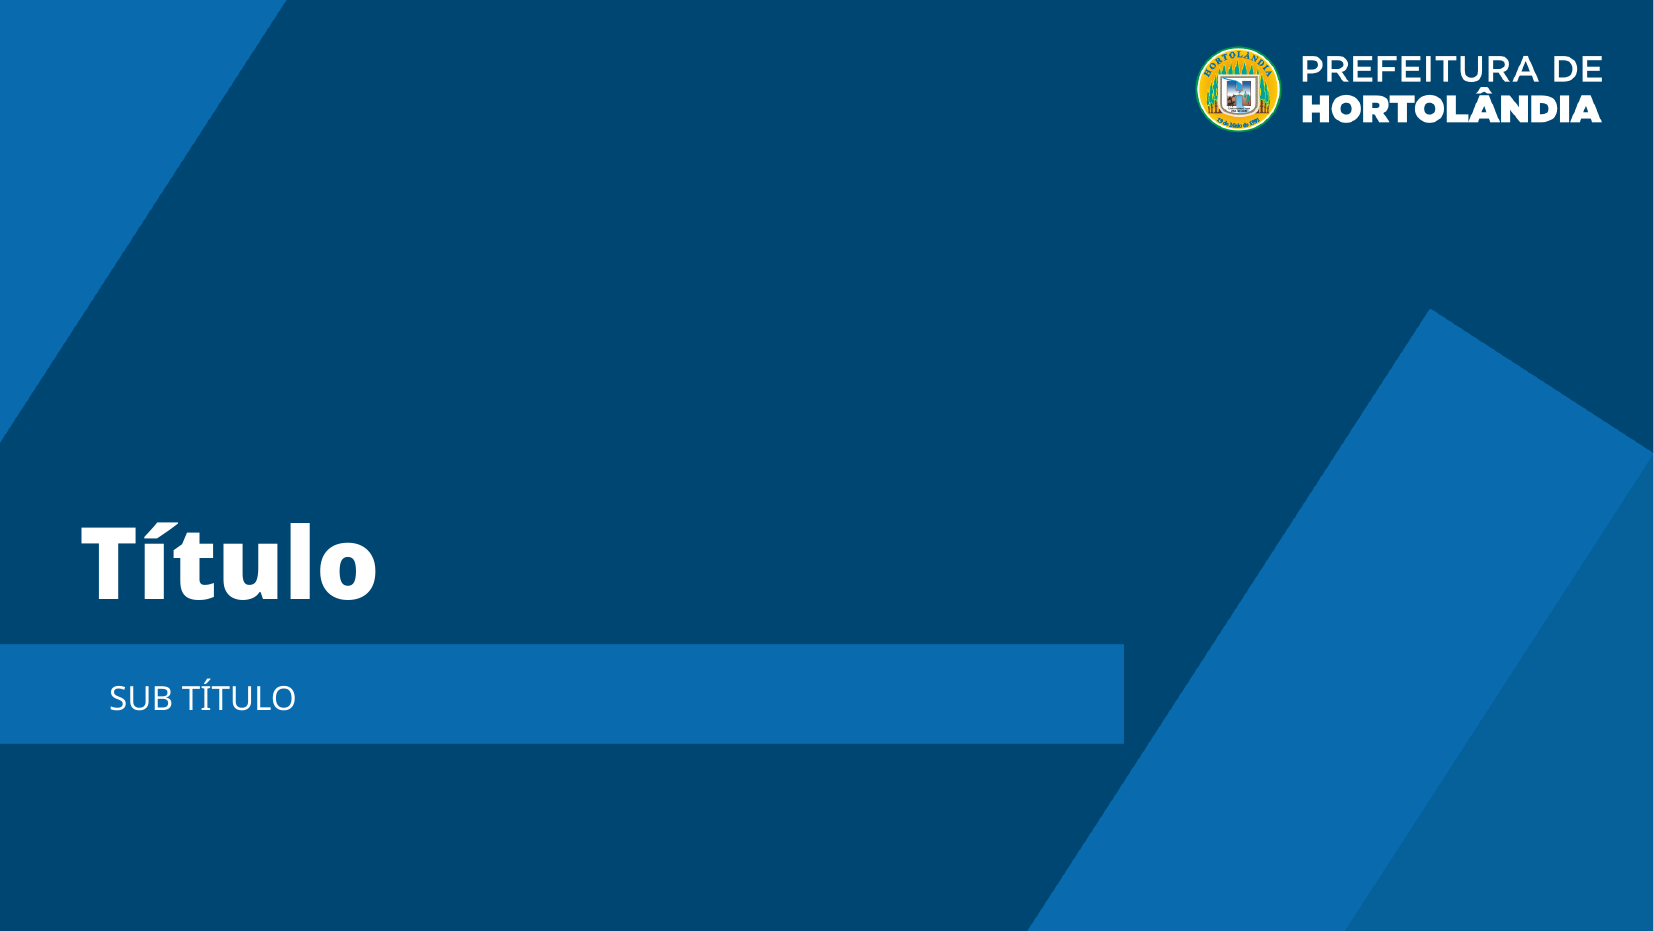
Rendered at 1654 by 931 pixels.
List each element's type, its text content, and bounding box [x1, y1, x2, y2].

text_box SUB TÍTULO [94, 667, 334, 723]
text_box Título [64, 485, 416, 621]
picture [0, 0, 1654, 931]
